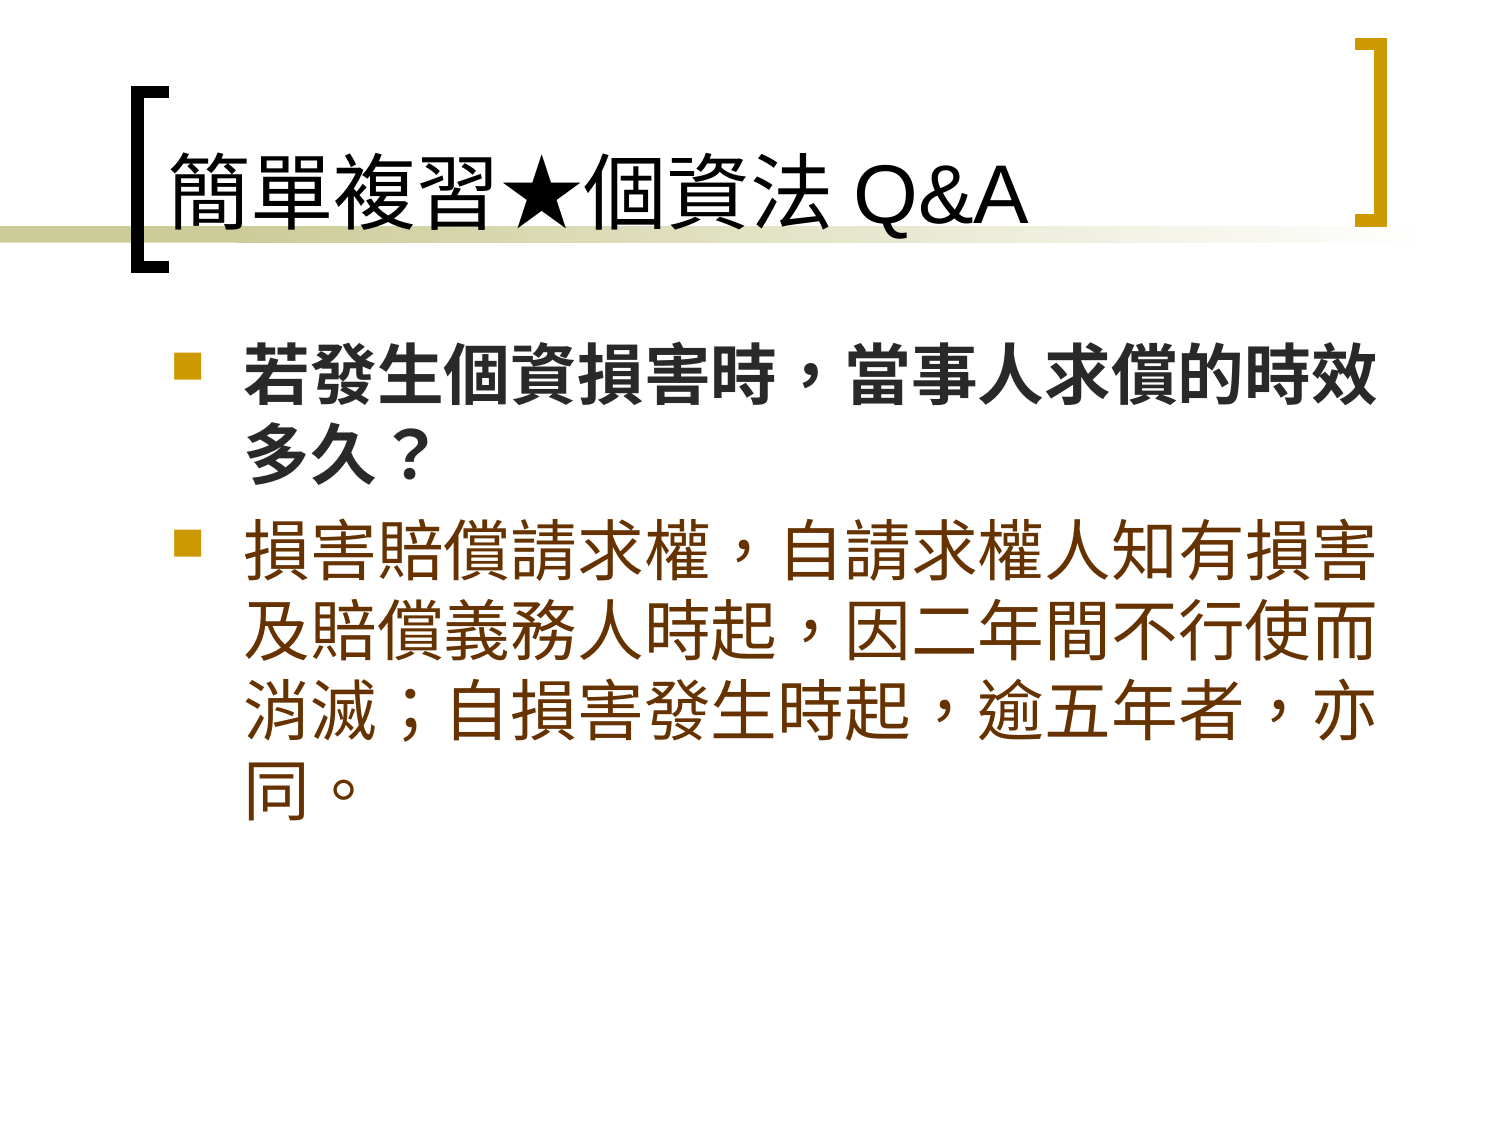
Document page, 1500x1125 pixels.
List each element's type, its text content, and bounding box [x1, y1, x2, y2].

list 若發生個資損害時，當事人求償的時效多久？ 損害賠償請求權，自請求權人知有損害及賠償義務人時起，因二年間不行使而消滅；自損害發生時起，逾五年者，亦同。 [155, 324, 1413, 1000]
title 簡單複習★個資法Q&A [152, 15, 1328, 248]
